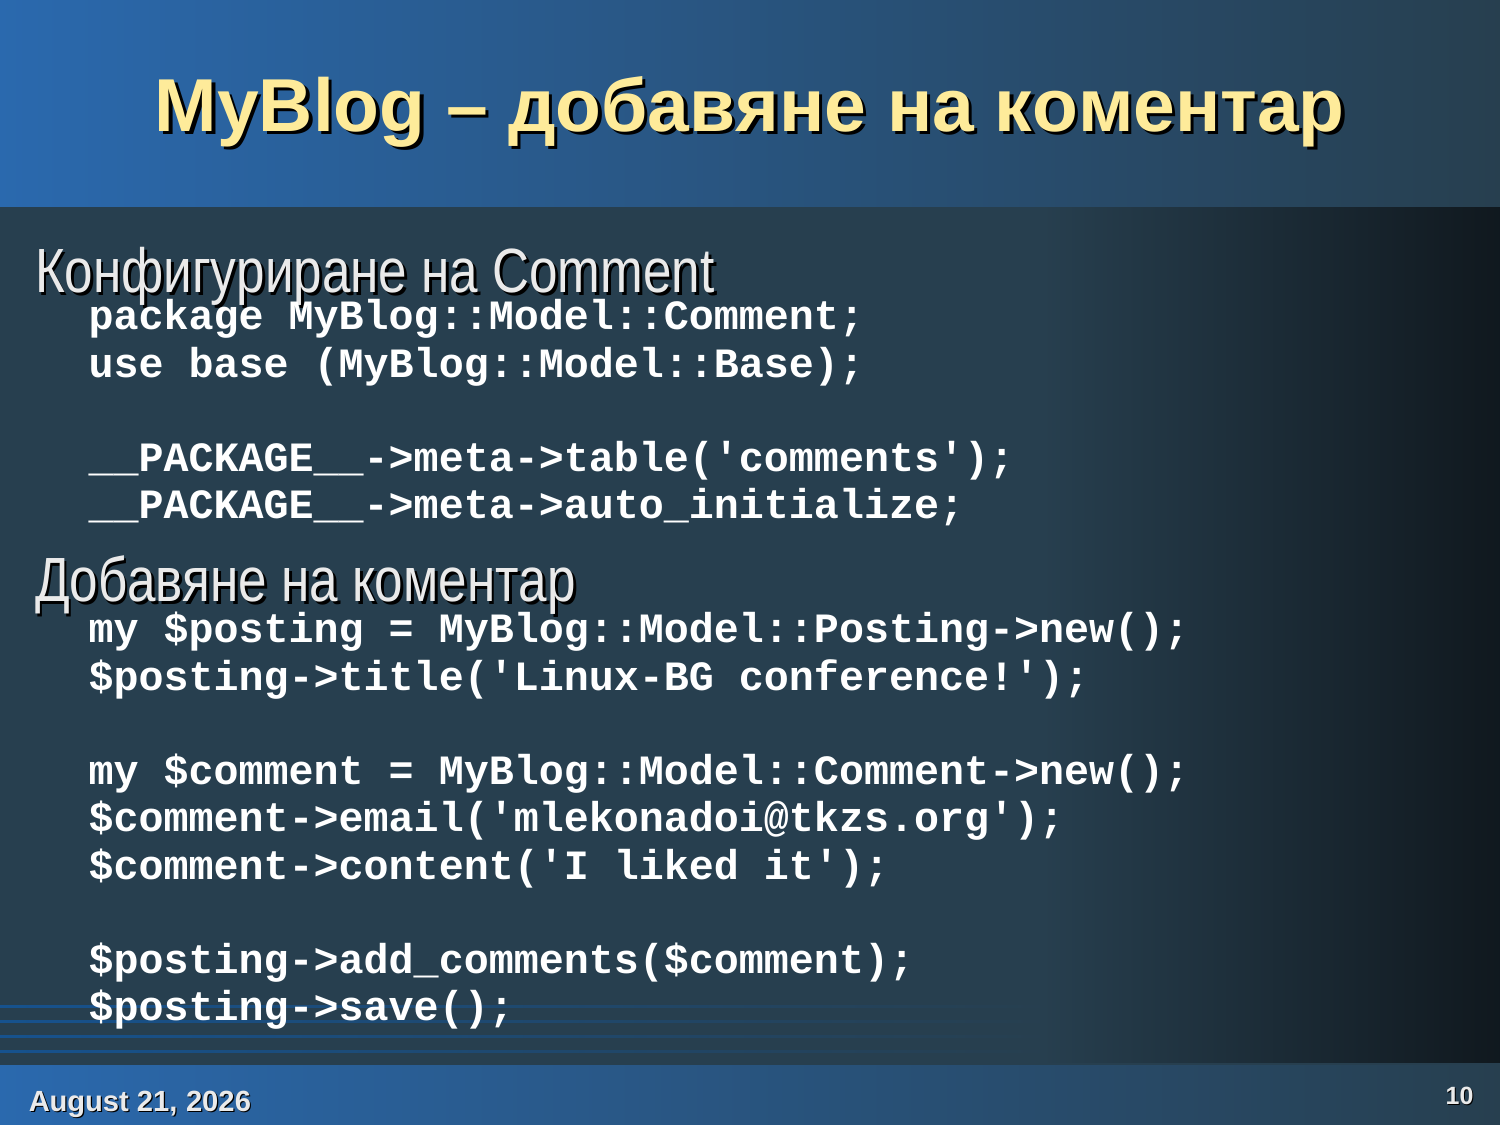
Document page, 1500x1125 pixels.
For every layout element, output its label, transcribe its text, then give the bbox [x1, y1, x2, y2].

list Конфигуриране на Comment Добавяне на коментар [31, 232, 1469, 1065]
title MyBlog – добавяне на коментар [13, 8, 1487, 197]
text_box package MyBlog::Model::Comment; use base (MyBlog::Model::Base); __PACKAGE__->meta->table('comments'); __PACKAGE__->meta->auto_initialize; [88, 295, 1314, 532]
